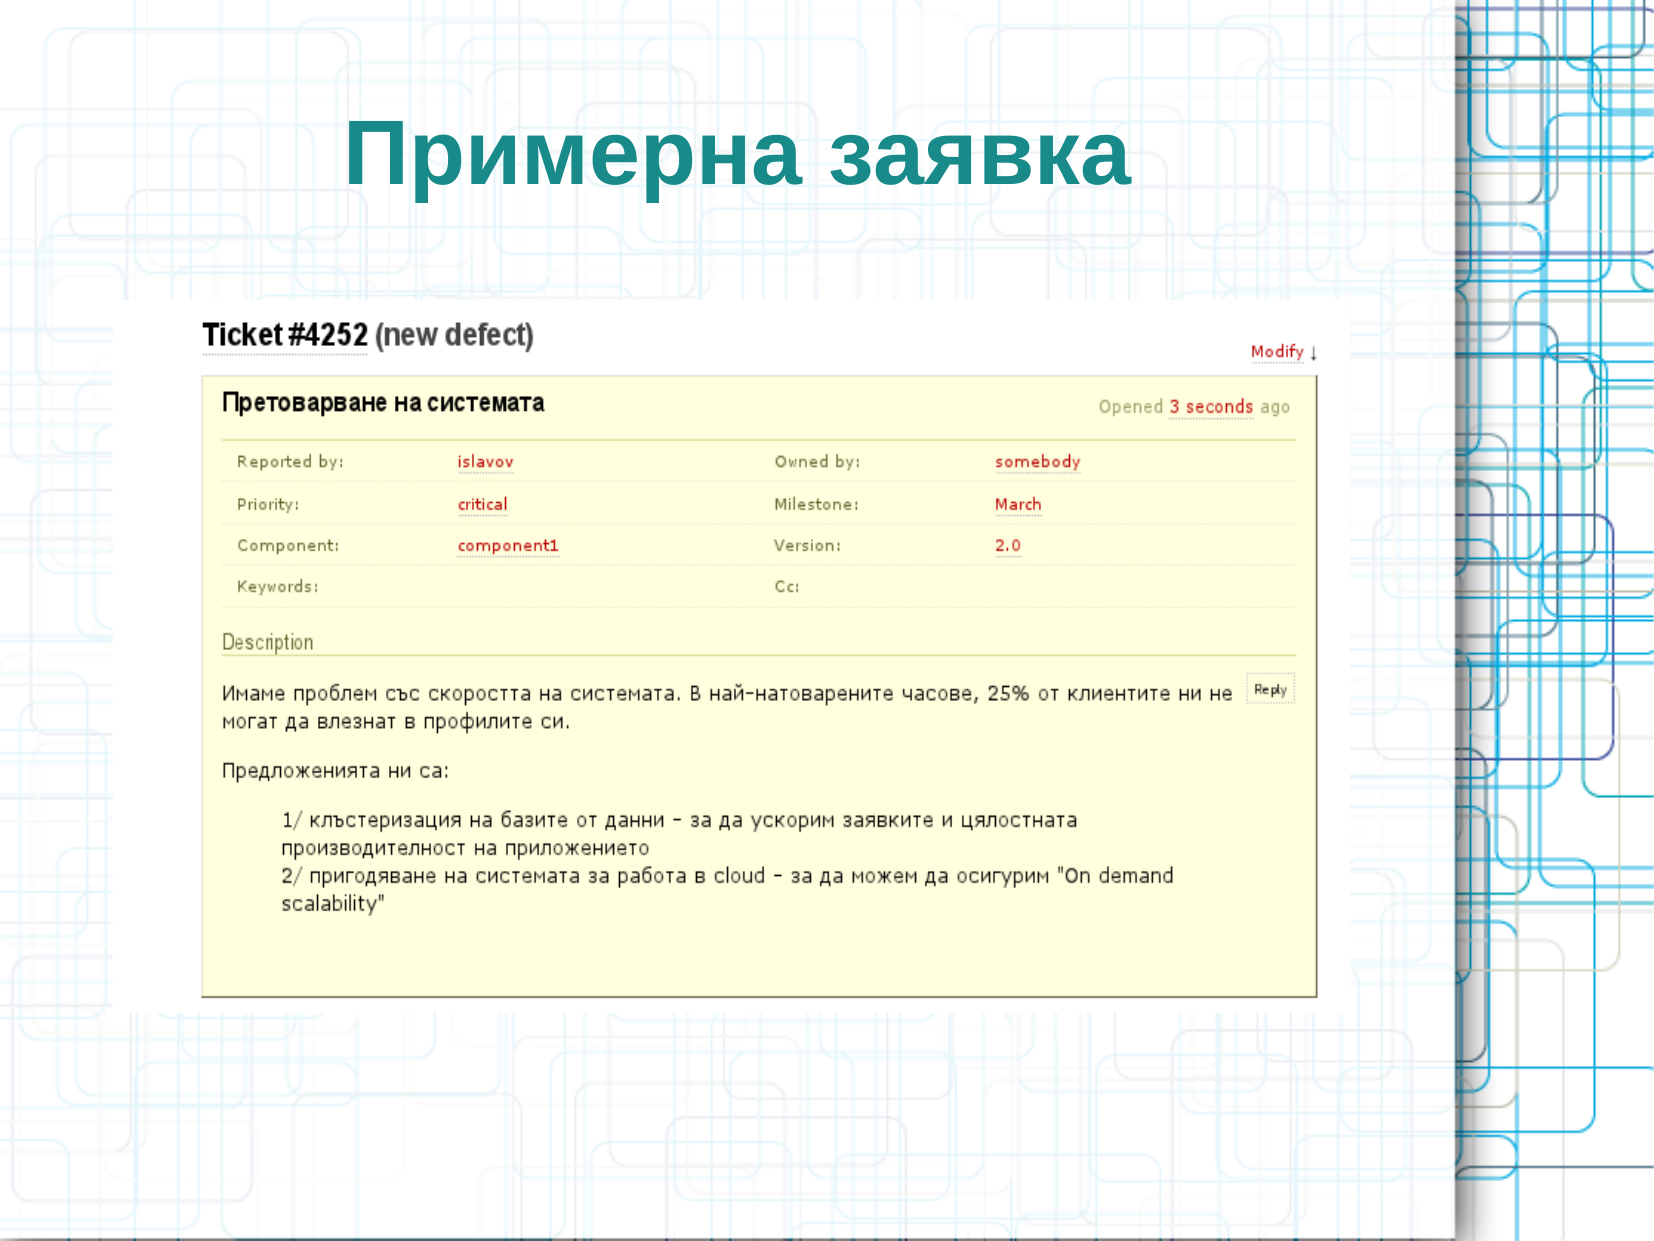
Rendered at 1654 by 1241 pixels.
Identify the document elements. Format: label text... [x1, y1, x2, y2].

picture [0, 0, 1654, 1241]
title Примерна заявка [59, 49, 1418, 257]
